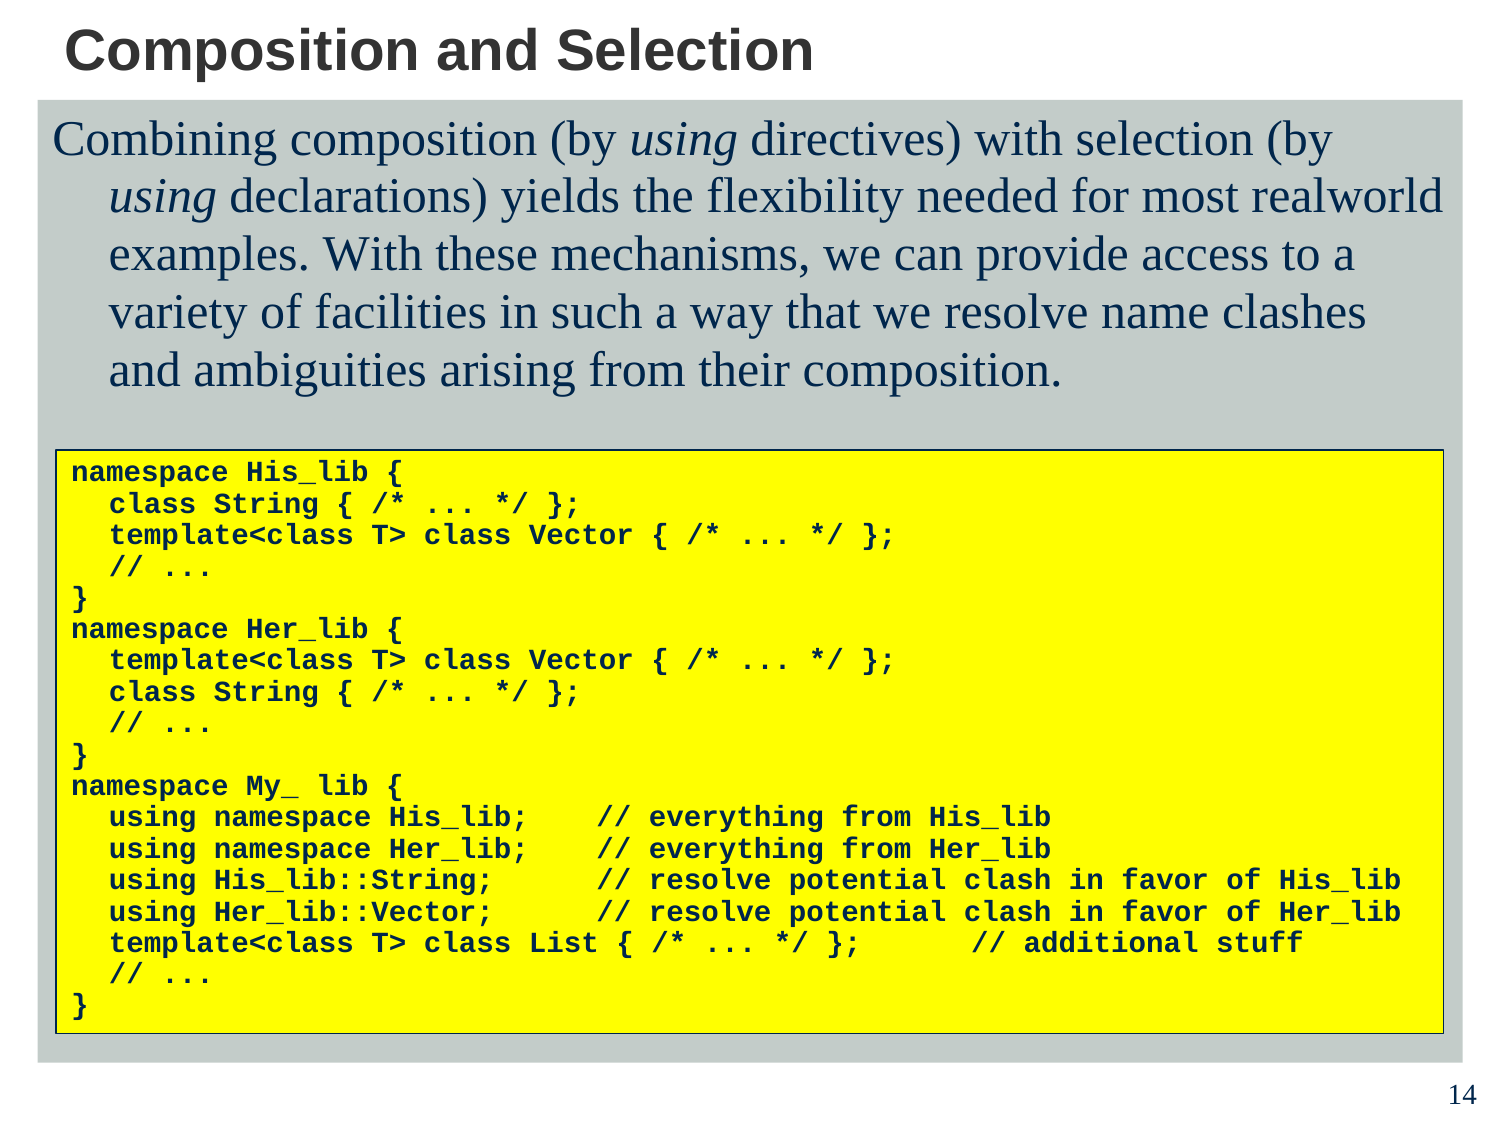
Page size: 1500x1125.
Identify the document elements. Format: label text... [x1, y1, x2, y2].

title Composition and Selection [50, 0, 1450, 91]
list Combining composition (by using directives) with selection (by using declarations) yields the flexibility needed for most realworld examples. With these mechanisms, we can provide access to a variety of facilities in such a way that we resolve name clashes and ambiguities arising from their composition. [37, 99, 1463, 1063]
text_box namespace His_lib { class String { /* ... */ }; template<class T> class Vector { /* ... */ }; // ... } namespace Her_lib { template<class T> class Vector { /* ... */ }; class String { /* ... */ }; // ... } namespace My_ lib { using namespace His_lib; // everything from His_lib using namespace Her_lib; // everything from Her_lib using His_lib::String; // resolve potential clash in favor of His_lib using Her_lib::Vector; // resolve potential clash in favor of Her_lib template<class T> class List { /* ... */ }; // additional stuff // ... } [56, 450, 1444, 1125]
